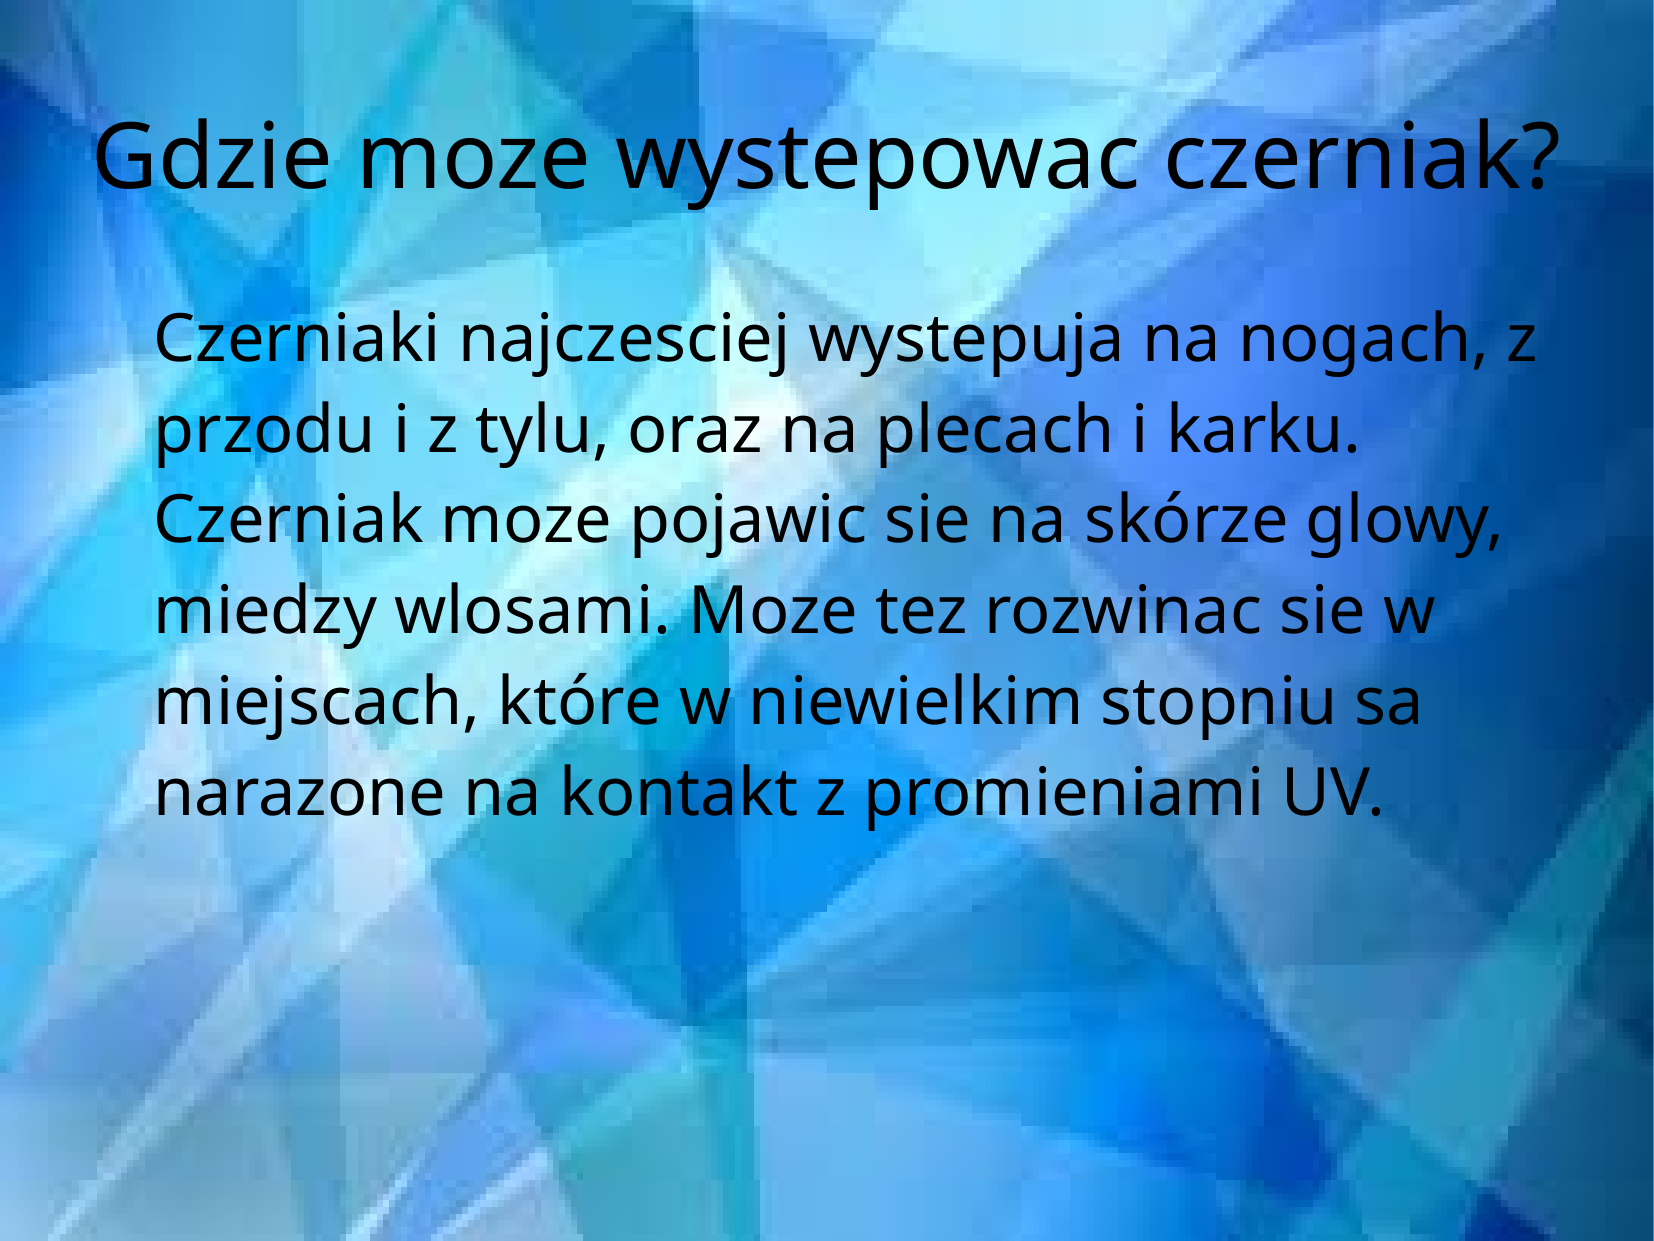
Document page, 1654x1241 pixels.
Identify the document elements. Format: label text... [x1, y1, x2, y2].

list Czerniaki najczesciej wystepuja na nogach, z przodu i z tylu, oraz na plecach i karku. Czerniak moze pojawic sie na skórze glowy, miedzy wlosami. Moze tez rozwinac sie w miejscach, które w niewielkim stopniu sa narazone na kontakt z promieniami UV. [82, 290, 1571, 1109]
title Gdzie moze wystepowac czerniak? [82, 49, 1571, 257]
picture [0, 0, 1654, 1241]
